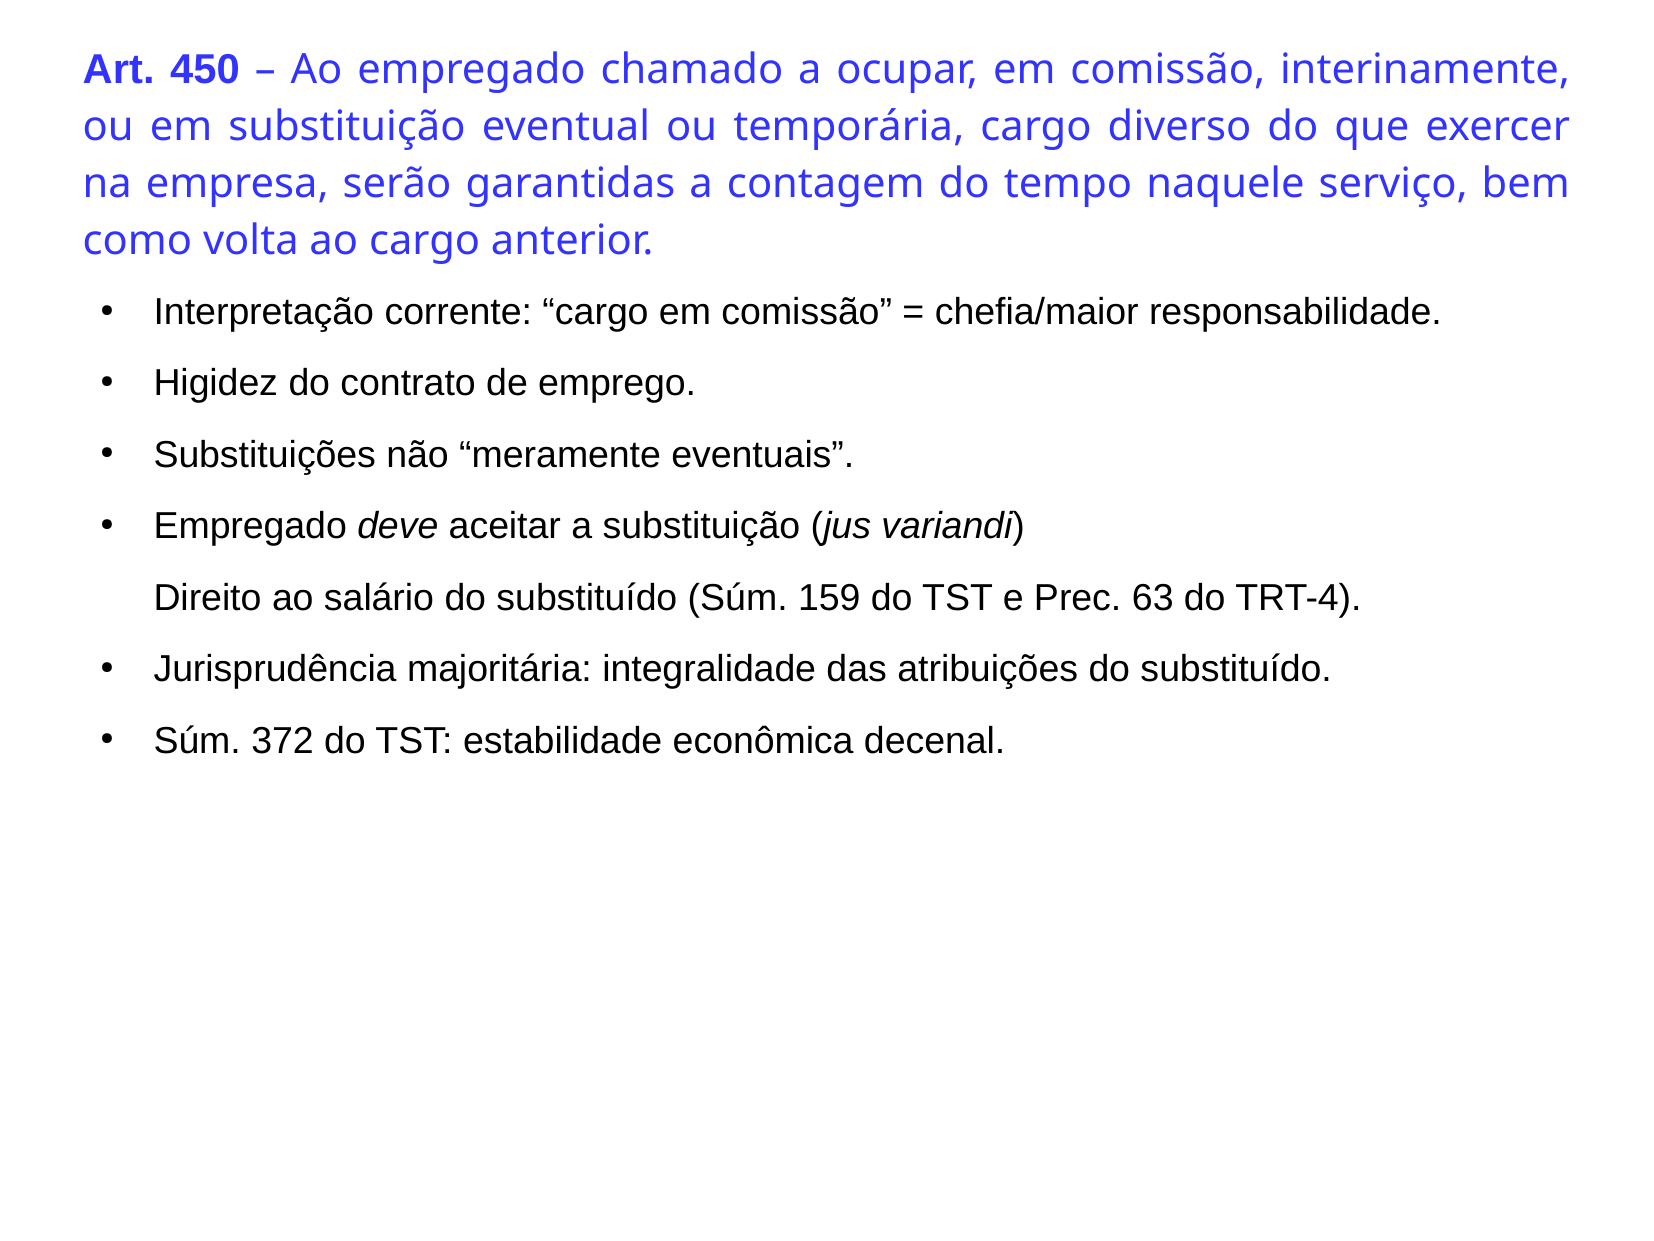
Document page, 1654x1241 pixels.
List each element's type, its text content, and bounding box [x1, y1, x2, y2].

title Art. 450 – Ao empregado chamado a ocupar, em comissão, interinamente, ou em substituição eventual ou temporária, cargo diverso do que exercer na empresa, serão garantidas a contagem do tempo naquele serviço, bem como volta ao cargo anterior. [82, 49, 1571, 257]
list Interpretação corrente: “cargo em comissão” = chefia/maior responsabilidade. Higidez do contrato de emprego. Substituições não “meramente eventuais”. Empregado deve aceitar a substituição (jus variandi) Direito ao salário do substituído (Súm. 159 do TST e Prec. 63 do TRT-4). Jurisprudência majoritária: integralidade das atribuições do substituído. Súm. 372 do TST: estabilidade econômica decenal. [82, 290, 1571, 1010]
